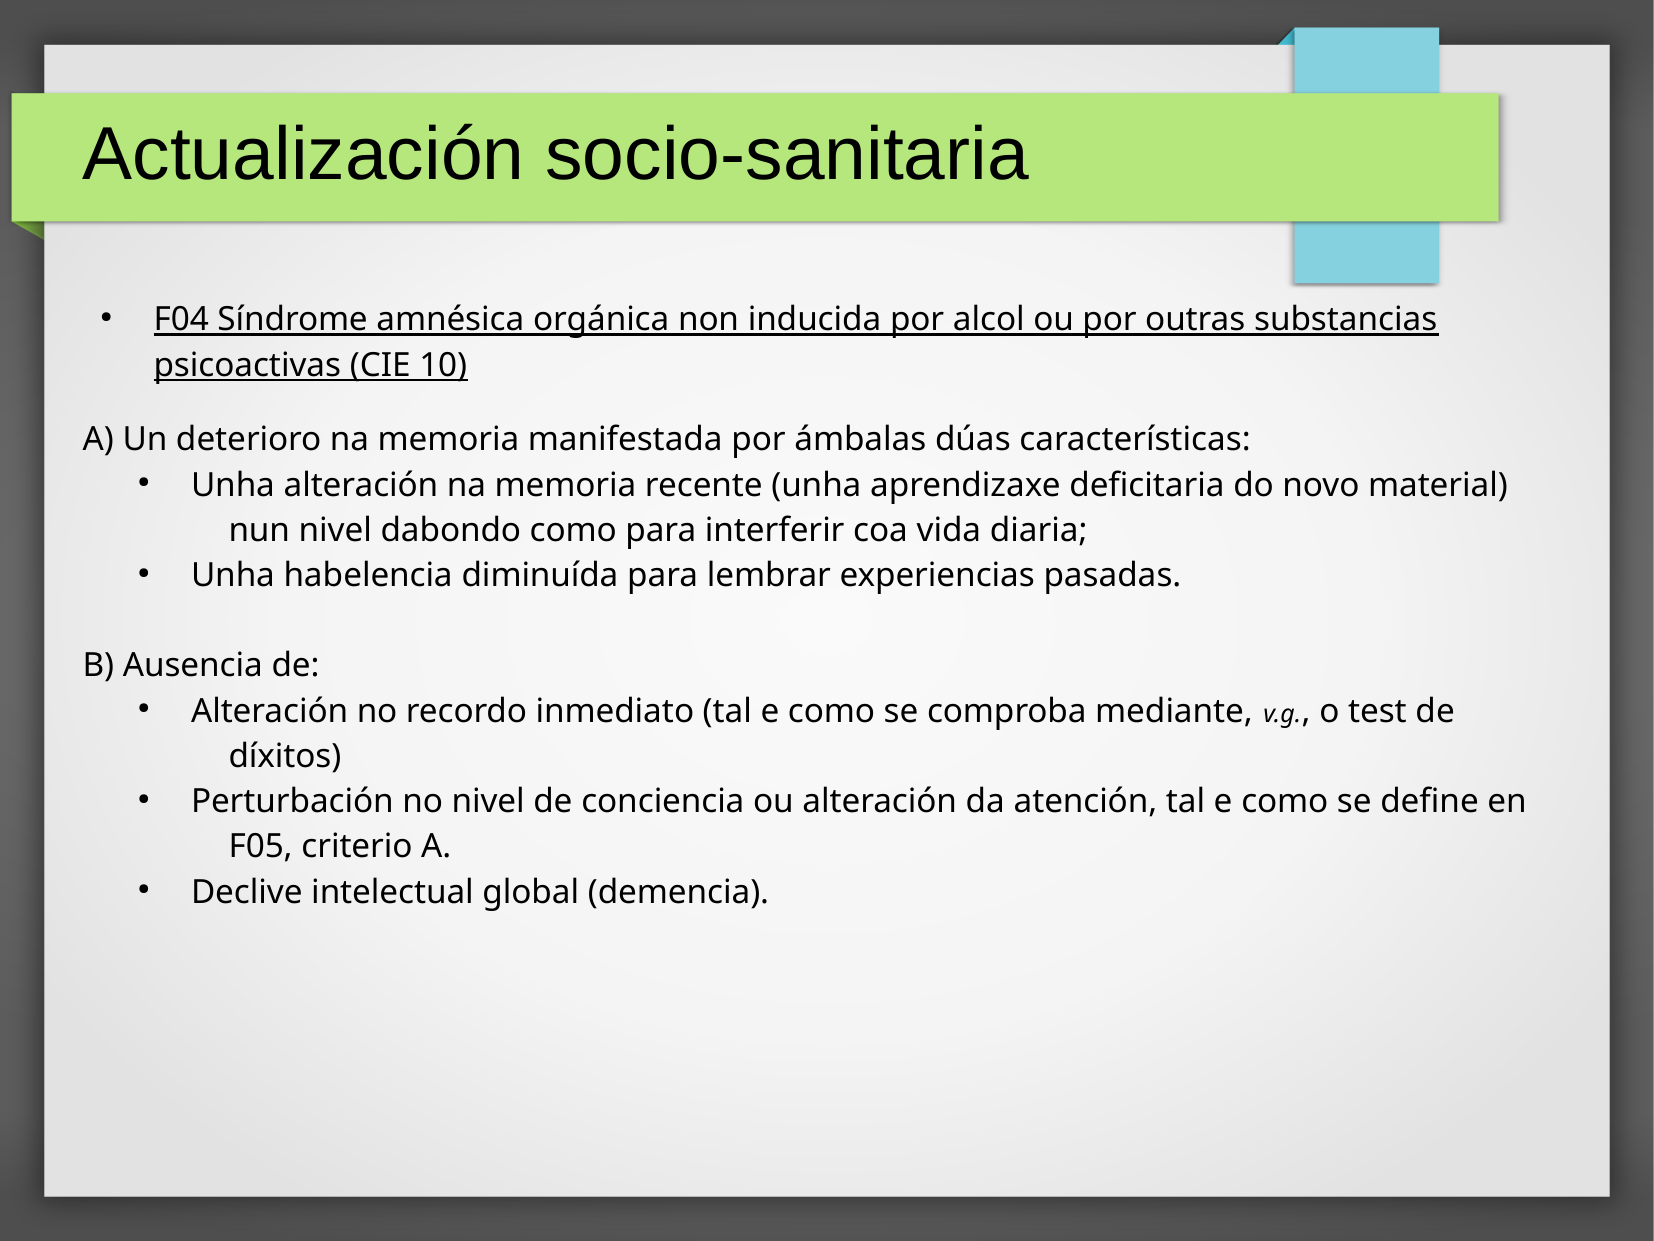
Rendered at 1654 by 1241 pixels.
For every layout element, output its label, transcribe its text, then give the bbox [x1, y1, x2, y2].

list F04 Síndrome amnésica orgánica non inducida por alcol ou por outras substancias psicoactivas (CIE 10) A) Un deterioro na memoria manifestada por ámbalas dúas características: Unha alteración na memoria recente (unha aprendizaxe deficitaria do novo material) nun nivel dabondo como para interferir coa vida diaria; Unha habelencia diminuída para lembrar experiencias pasadas. B) Ausencia de: Alteración no recordo inmediato (tal e como se comproba mediante, v.g., o test de díxitos) Perturbación no nivel de conciencia ou alteración da atención, tal e como se define en F05, criterio A. Declive intelectual global (demencia). [82, 295, 1571, 1015]
title Actualización socio-sanitaria [82, 94, 1264, 213]
picture [0, 0, 1654, 1241]
